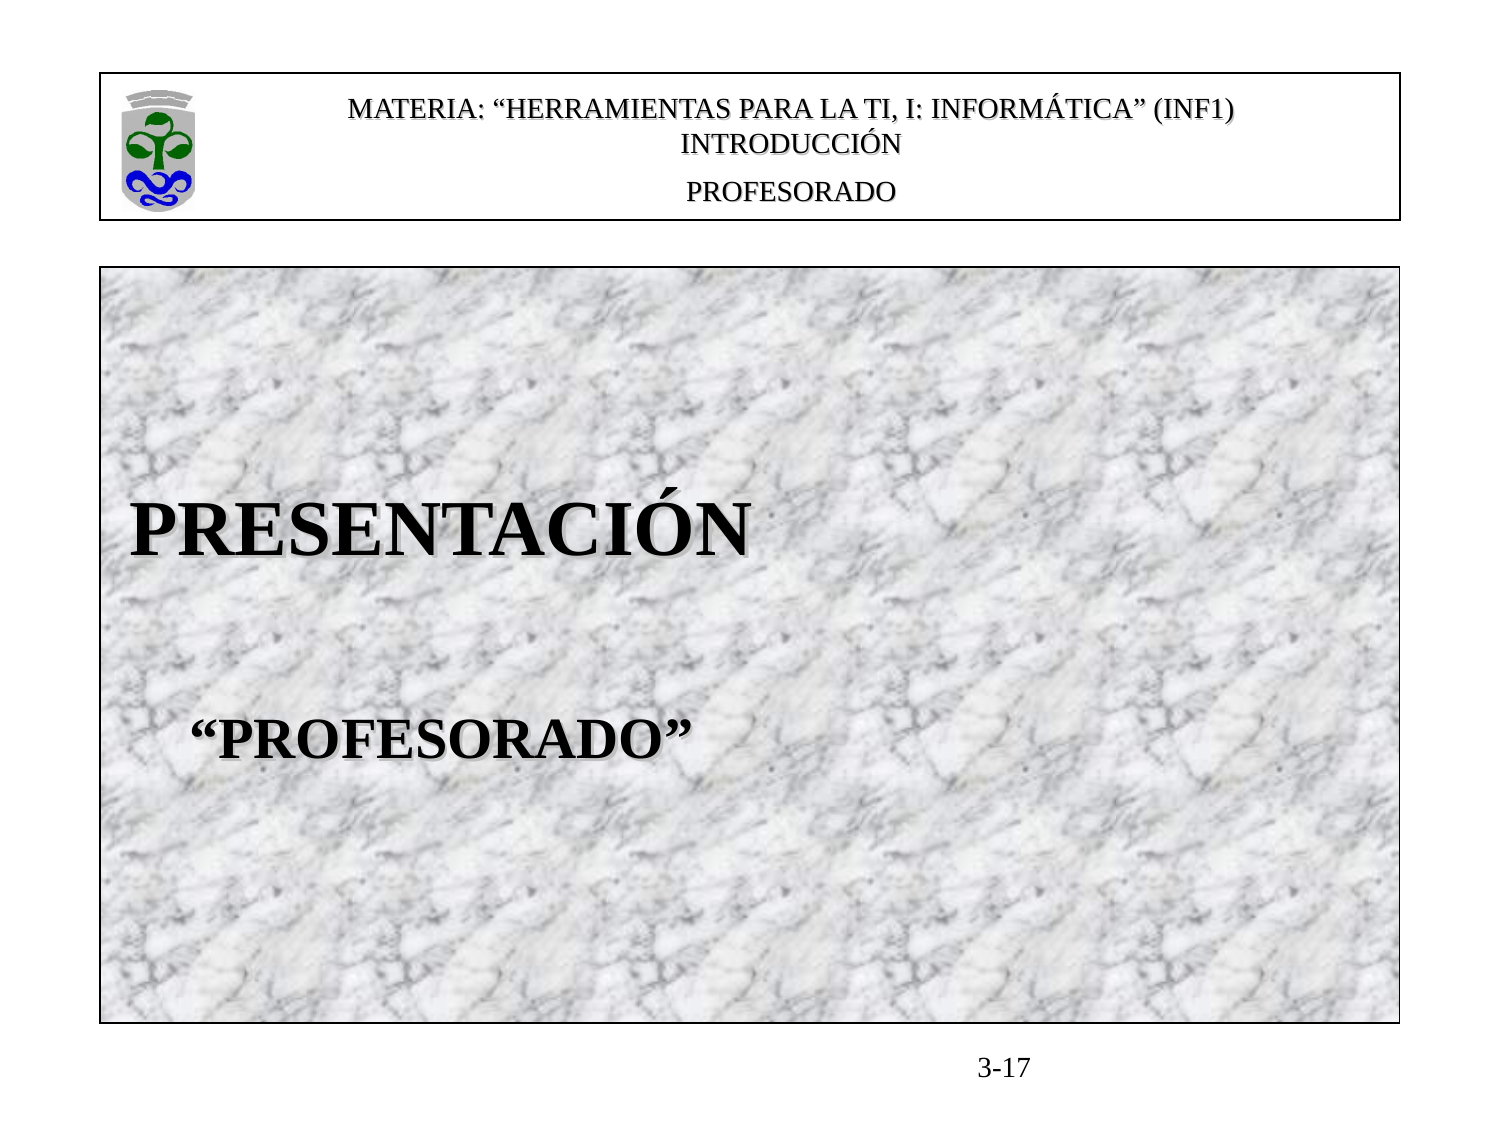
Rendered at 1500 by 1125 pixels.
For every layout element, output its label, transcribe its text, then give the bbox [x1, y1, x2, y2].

text_box PRESENTACIÓN “PROFESORADO” [101, 268, 1399, 1022]
text_box 3-17 [962, 1040, 1423, 1083]
text_box MATERIA: “HERRAMIENTAS PARA LA TI, I: INFORMÁTICA” (INF1) INTRODUCCIÓN PROFESORADO [206, 81, 1377, 217]
text_box PROFESORADO [147, 172, 1341, 223]
